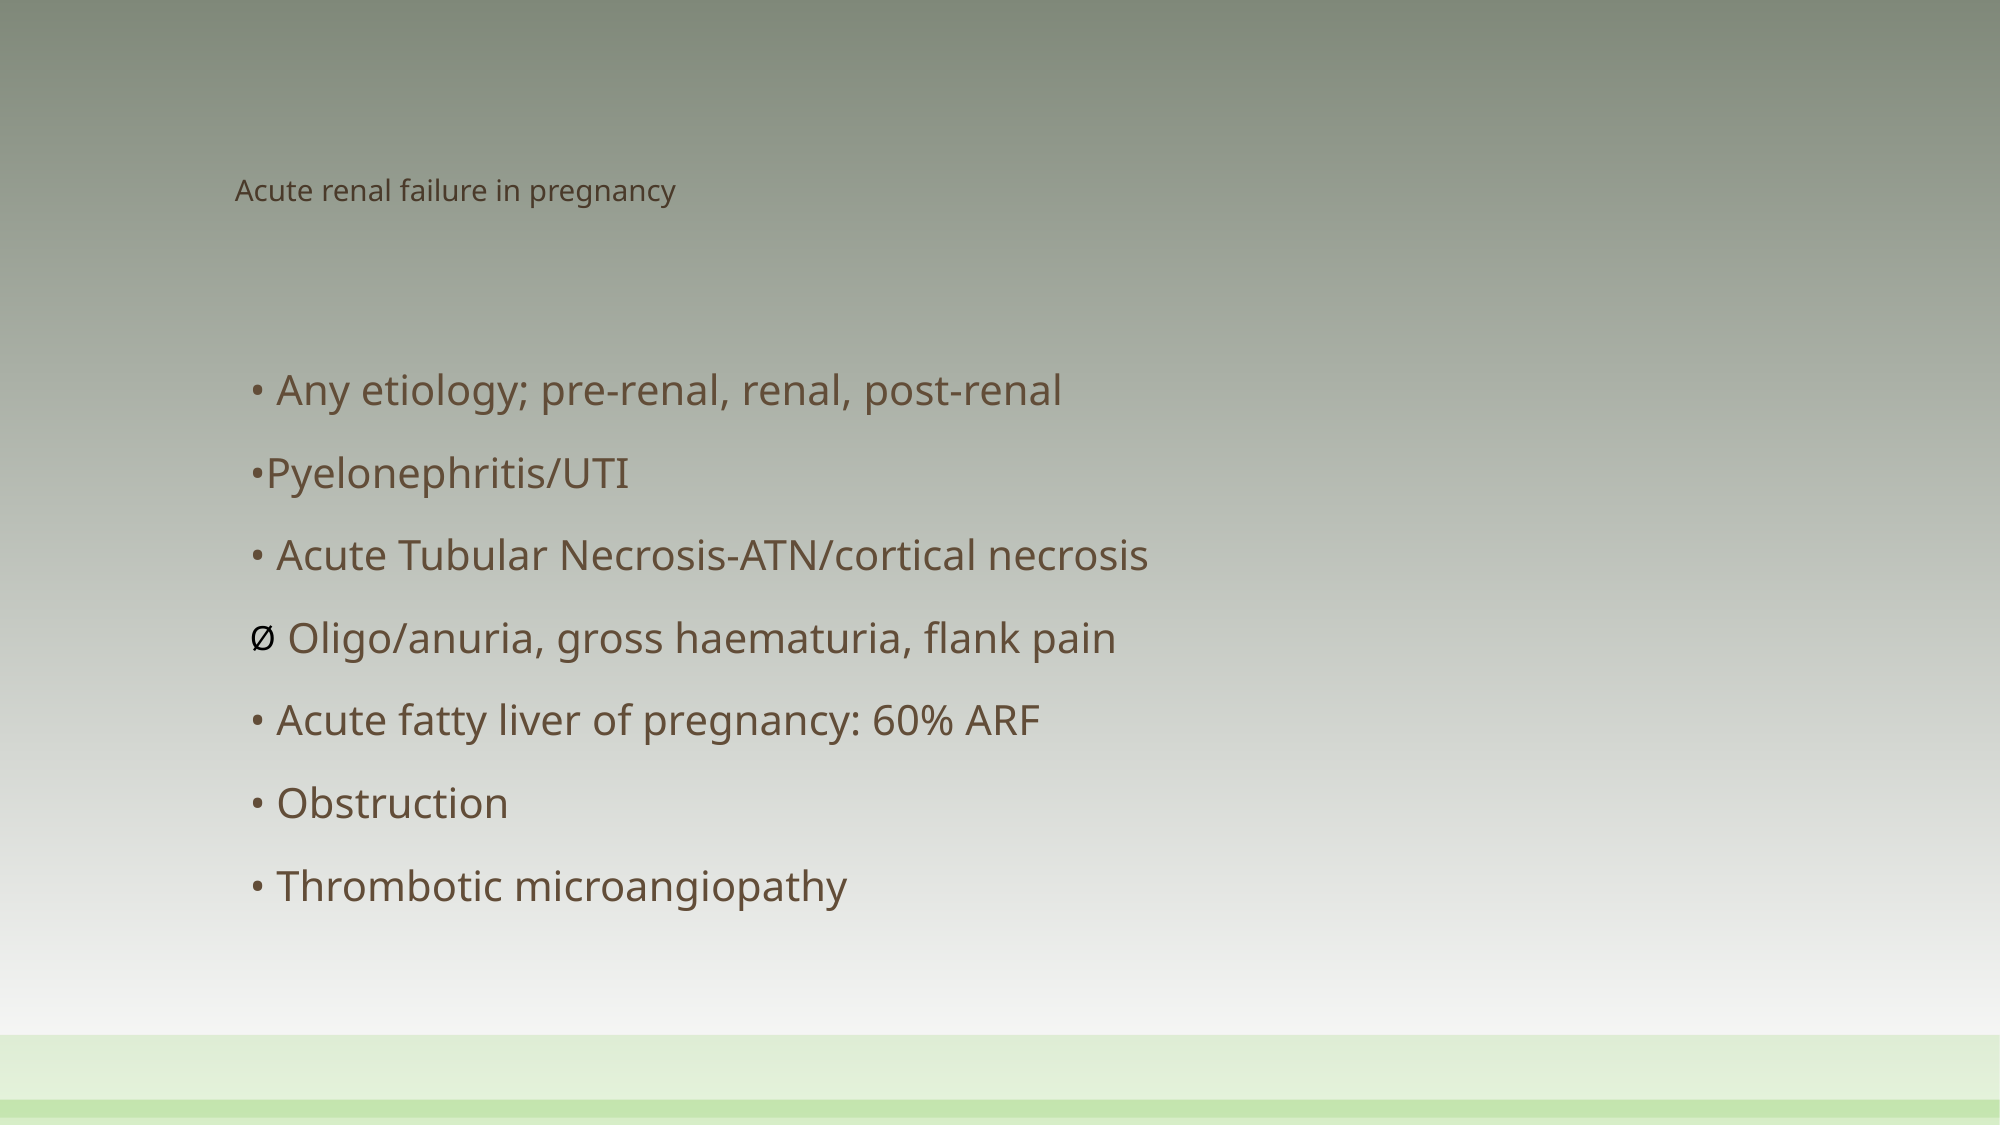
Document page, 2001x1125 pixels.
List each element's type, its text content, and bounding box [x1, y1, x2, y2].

list • Any etiology; pre-renal, renal, post-renal •Pyelonephritis/UTI • Acute Tubular Necrosis-ATN/cortical necrosis Oligo/anuria, gross haematuria, flank pain • Acute fatty liver of pregnancy: 60% ARF • Obstruction • Thrombotic microangiopathy [219, 274, 1780, 987]
title Acute renal failure in pregnancy [219, 71, 1780, 251]
